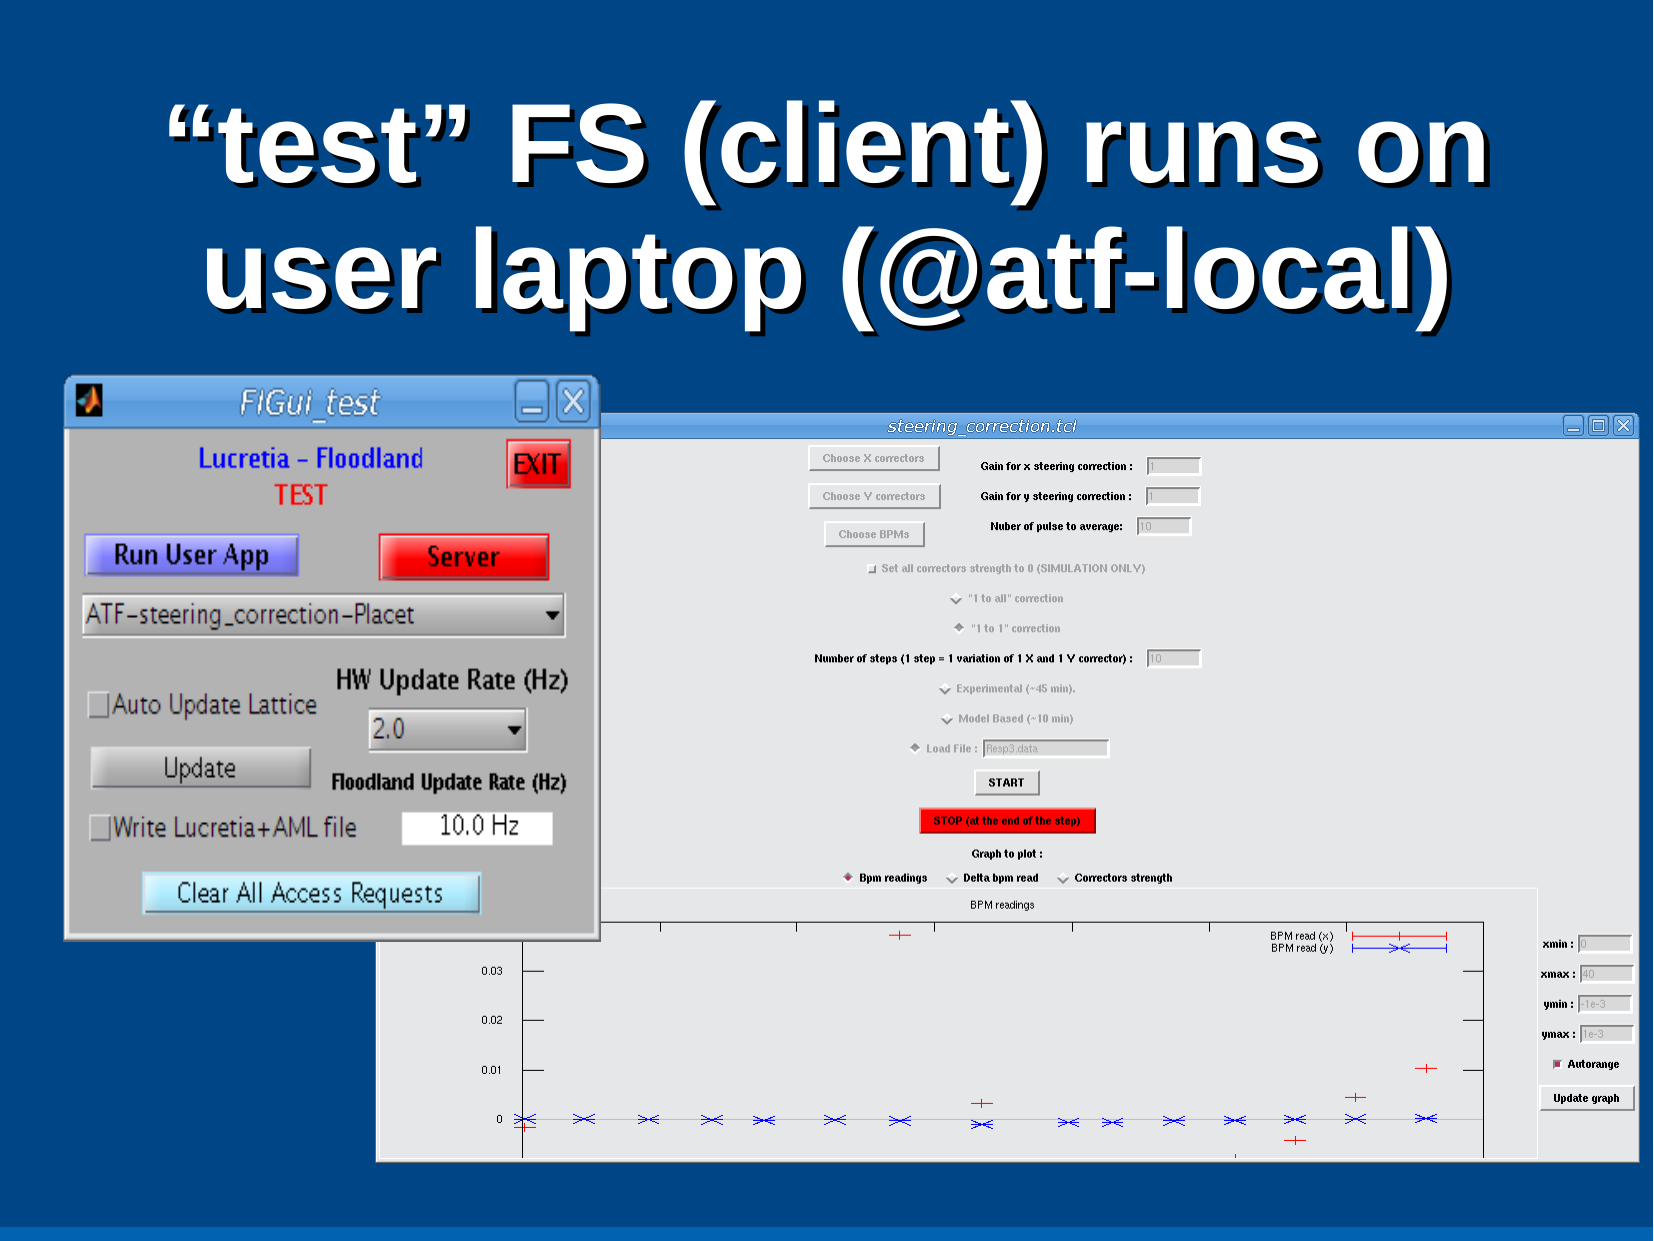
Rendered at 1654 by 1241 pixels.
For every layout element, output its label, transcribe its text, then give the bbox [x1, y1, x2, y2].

title “test” FS (client) runs on user laptop (@atf-local) [121, 61, 1533, 352]
picture [63, 374, 1640, 1163]
